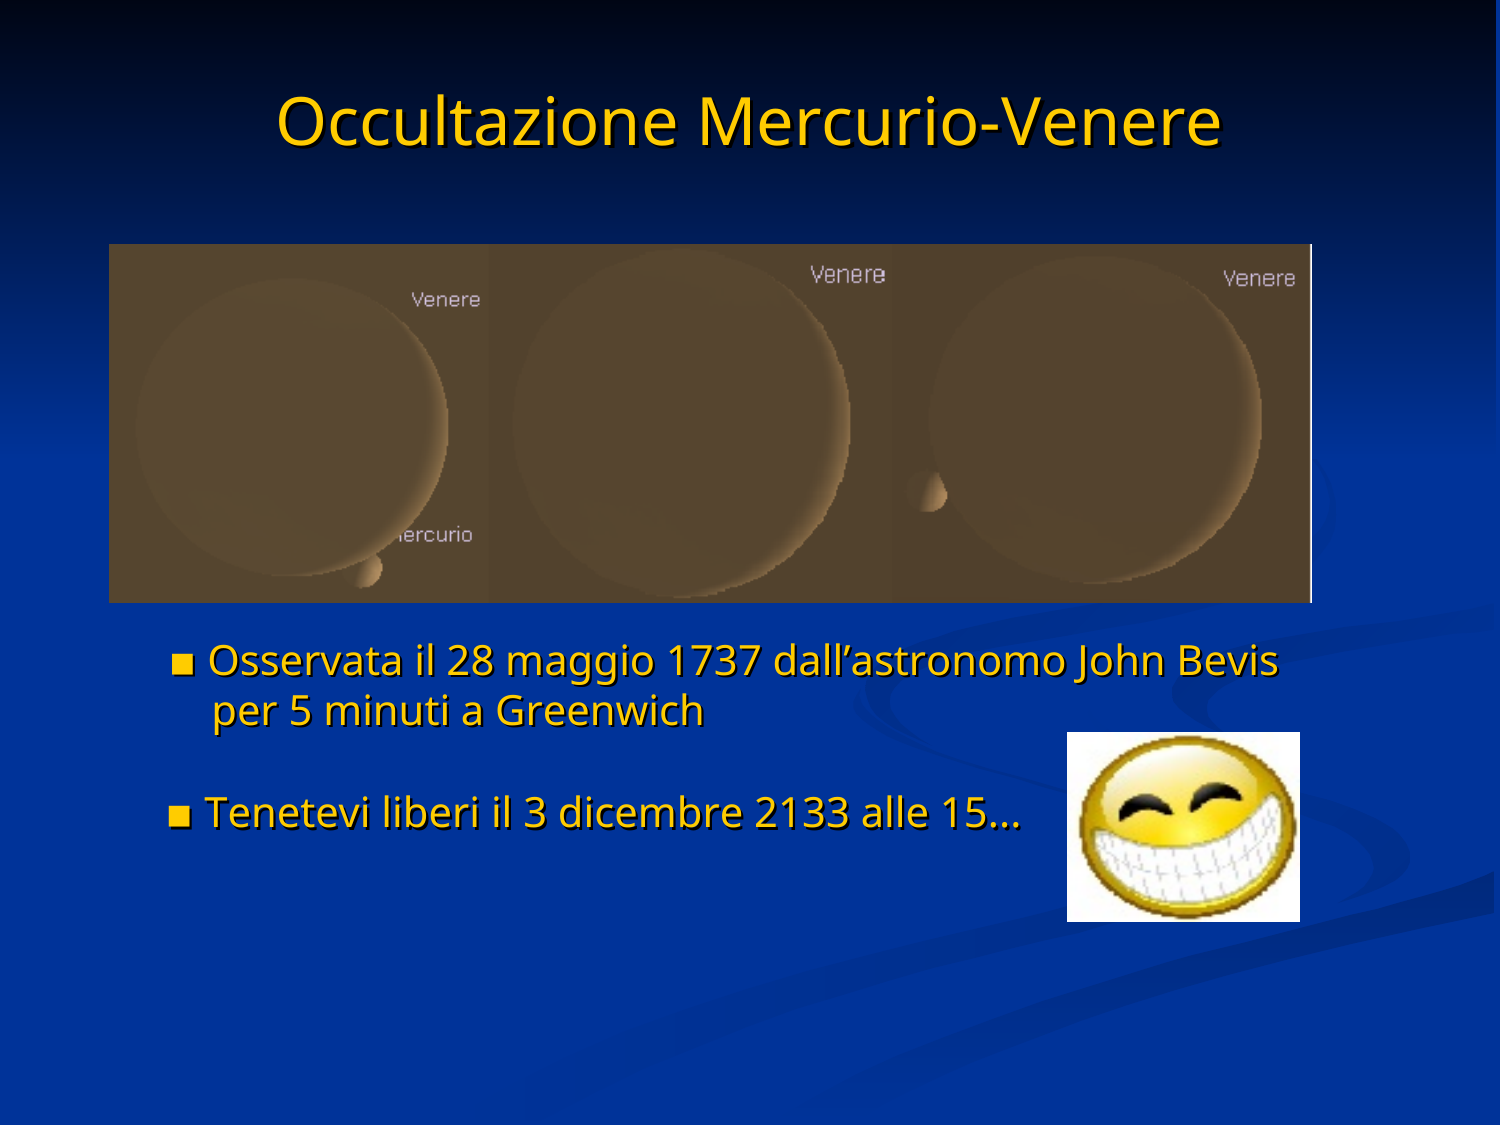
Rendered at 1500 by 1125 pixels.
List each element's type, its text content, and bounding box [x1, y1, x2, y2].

picture [1067, 732, 1300, 922]
text_box Occultazione Mercurio-Venere [35, 70, 1465, 178]
text_box ▪ Tenetevi liberi il 3 dicembre 2133 alle 15... [150, 778, 1067, 844]
text_box ▪ Osservata il 28 maggio 1737 dall’astronomo John Bevis per 5 minuti a Greenwich [118, 625, 1300, 741]
picture [109, 244, 1312, 603]
